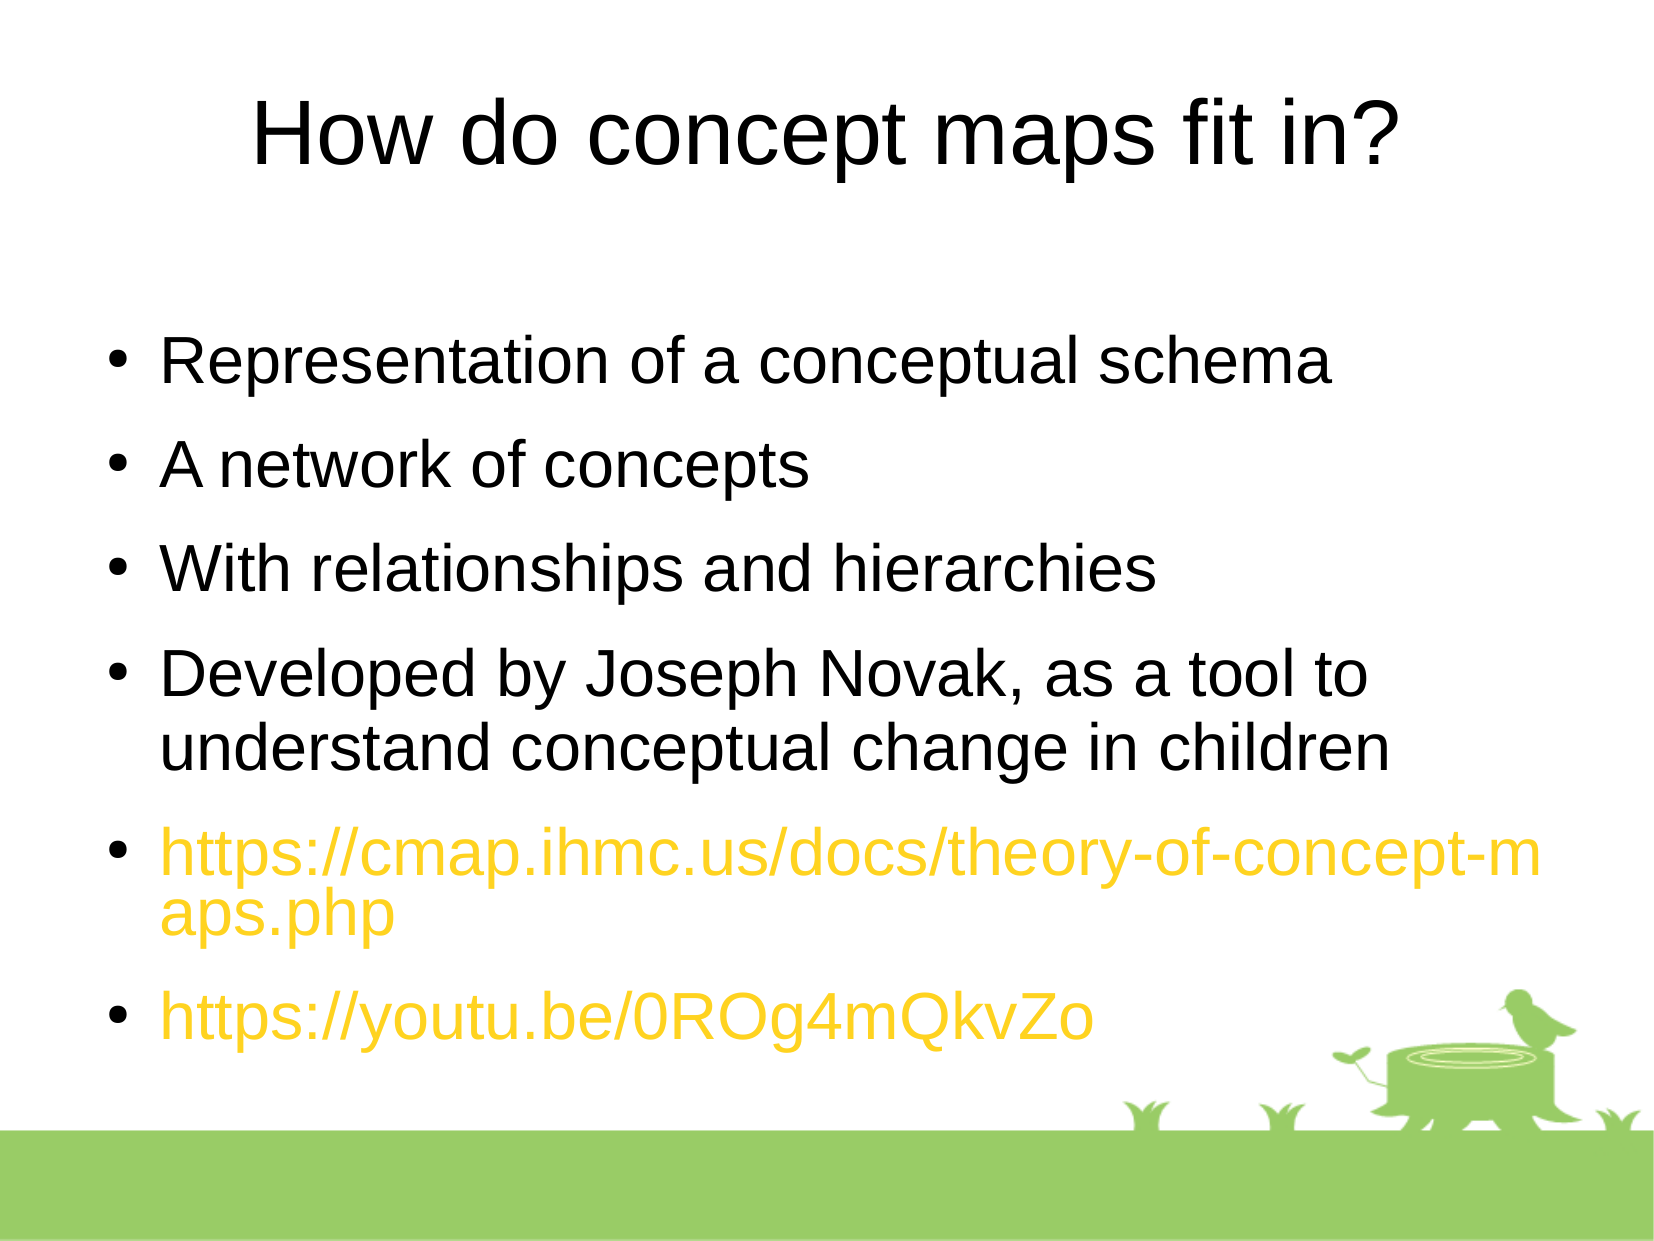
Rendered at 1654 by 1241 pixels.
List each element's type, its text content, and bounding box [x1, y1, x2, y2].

list Representation of a conceptual schema A network of concepts With relationships and hierarchies Developed by Joseph Novak, as a tool to understand conceptual change in children https://cmap.ihmc.us/docs/theory-of-concept-maps.php https://youtu.be/0ROg4mQkvZo [88, 322, 1565, 1200]
title How do concept maps fit in? [88, 29, 1565, 237]
picture [0, 0, 1654, 1241]
